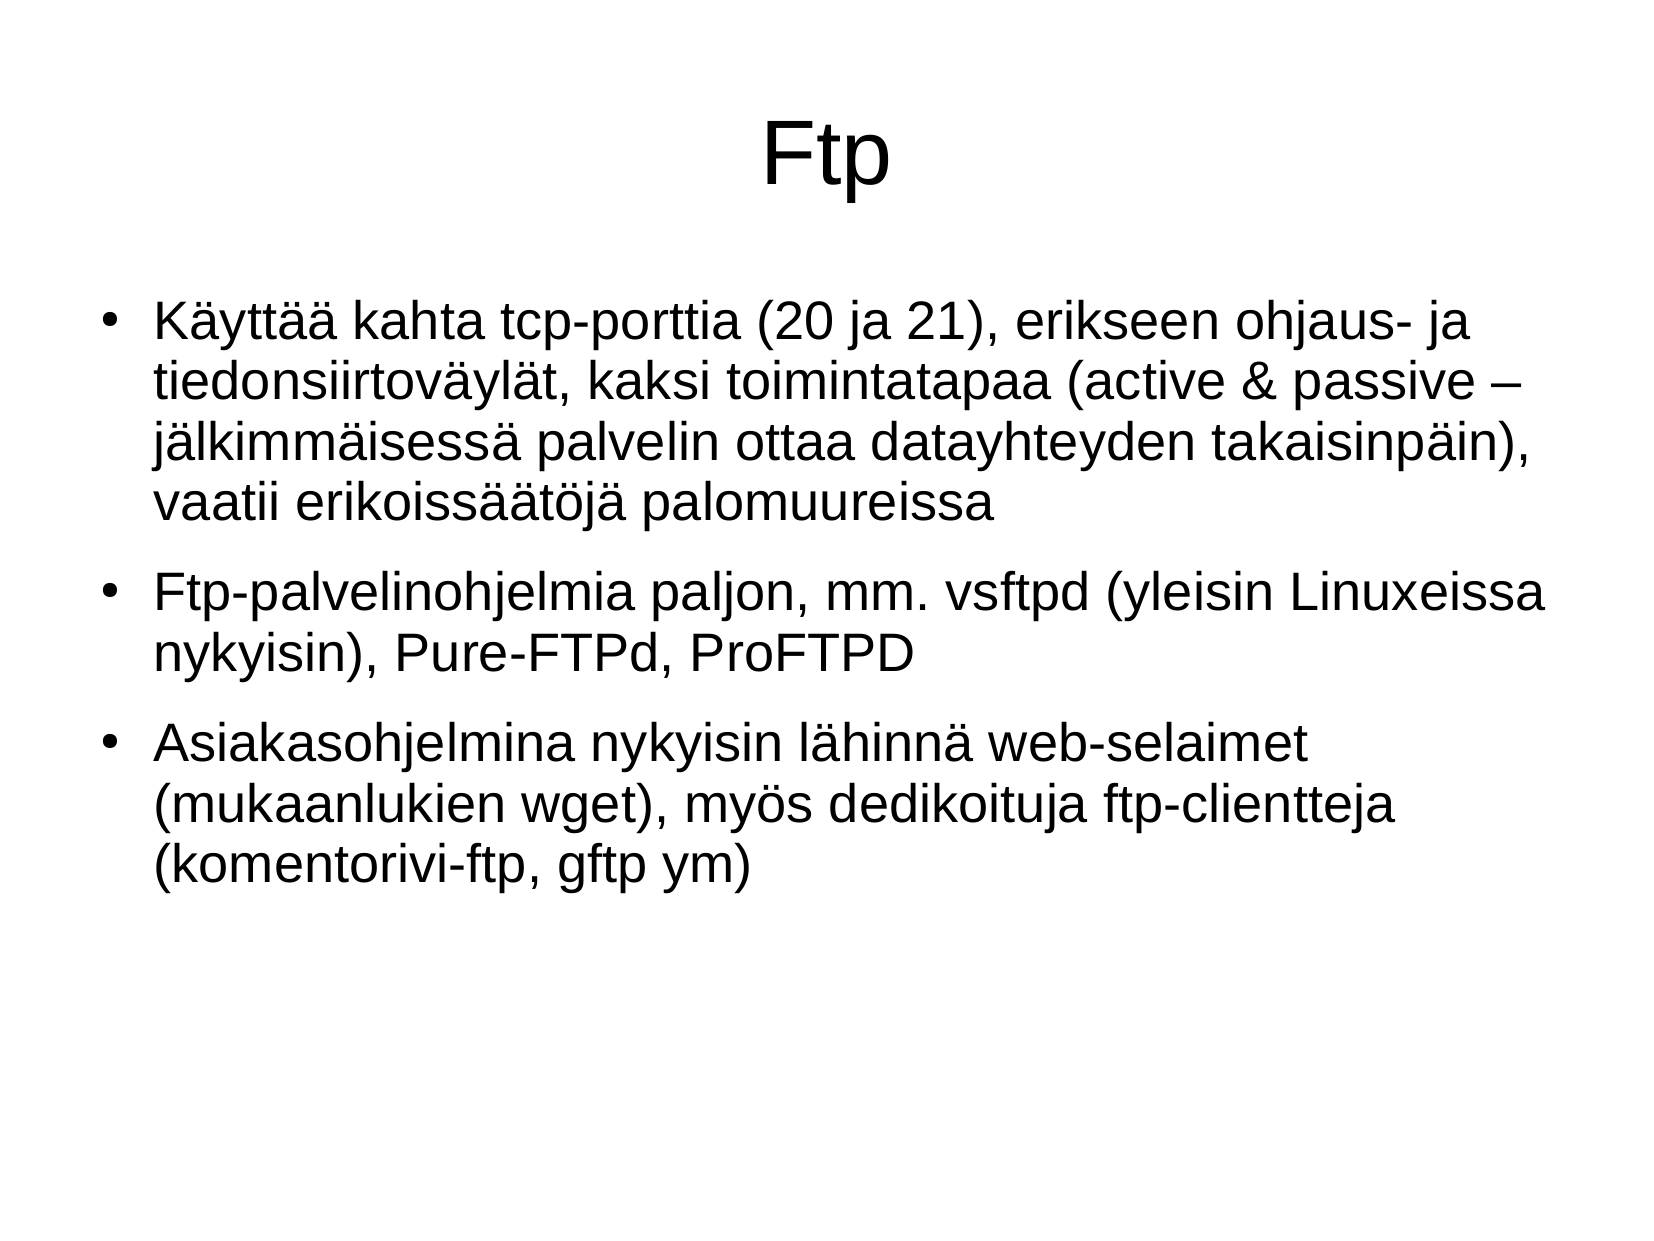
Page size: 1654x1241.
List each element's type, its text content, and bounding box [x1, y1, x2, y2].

title Ftp [82, 49, 1571, 257]
list Käyttää kahta tcp-porttia (20 ja 21), erikseen ohjaus- ja tiedonsiirtoväylät, kaksi toimintatapaa (active & passive – jälkimmäisessä palvelin ottaa datayhteyden takaisinpäin), vaatii erikoissäätöjä palomuureissa Ftp-palvelinohjelmia paljon, mm. vsftpd (yleisin Linuxeissa nykyisin), Pure-FTPd, ProFTPD Asiakasohjelmina nykyisin lähinnä web-selaimet (mukaanlukien wget), myös dedikoituja ftp-clientteja (komentorivi-ftp, gftp ym) [82, 290, 1571, 1010]
